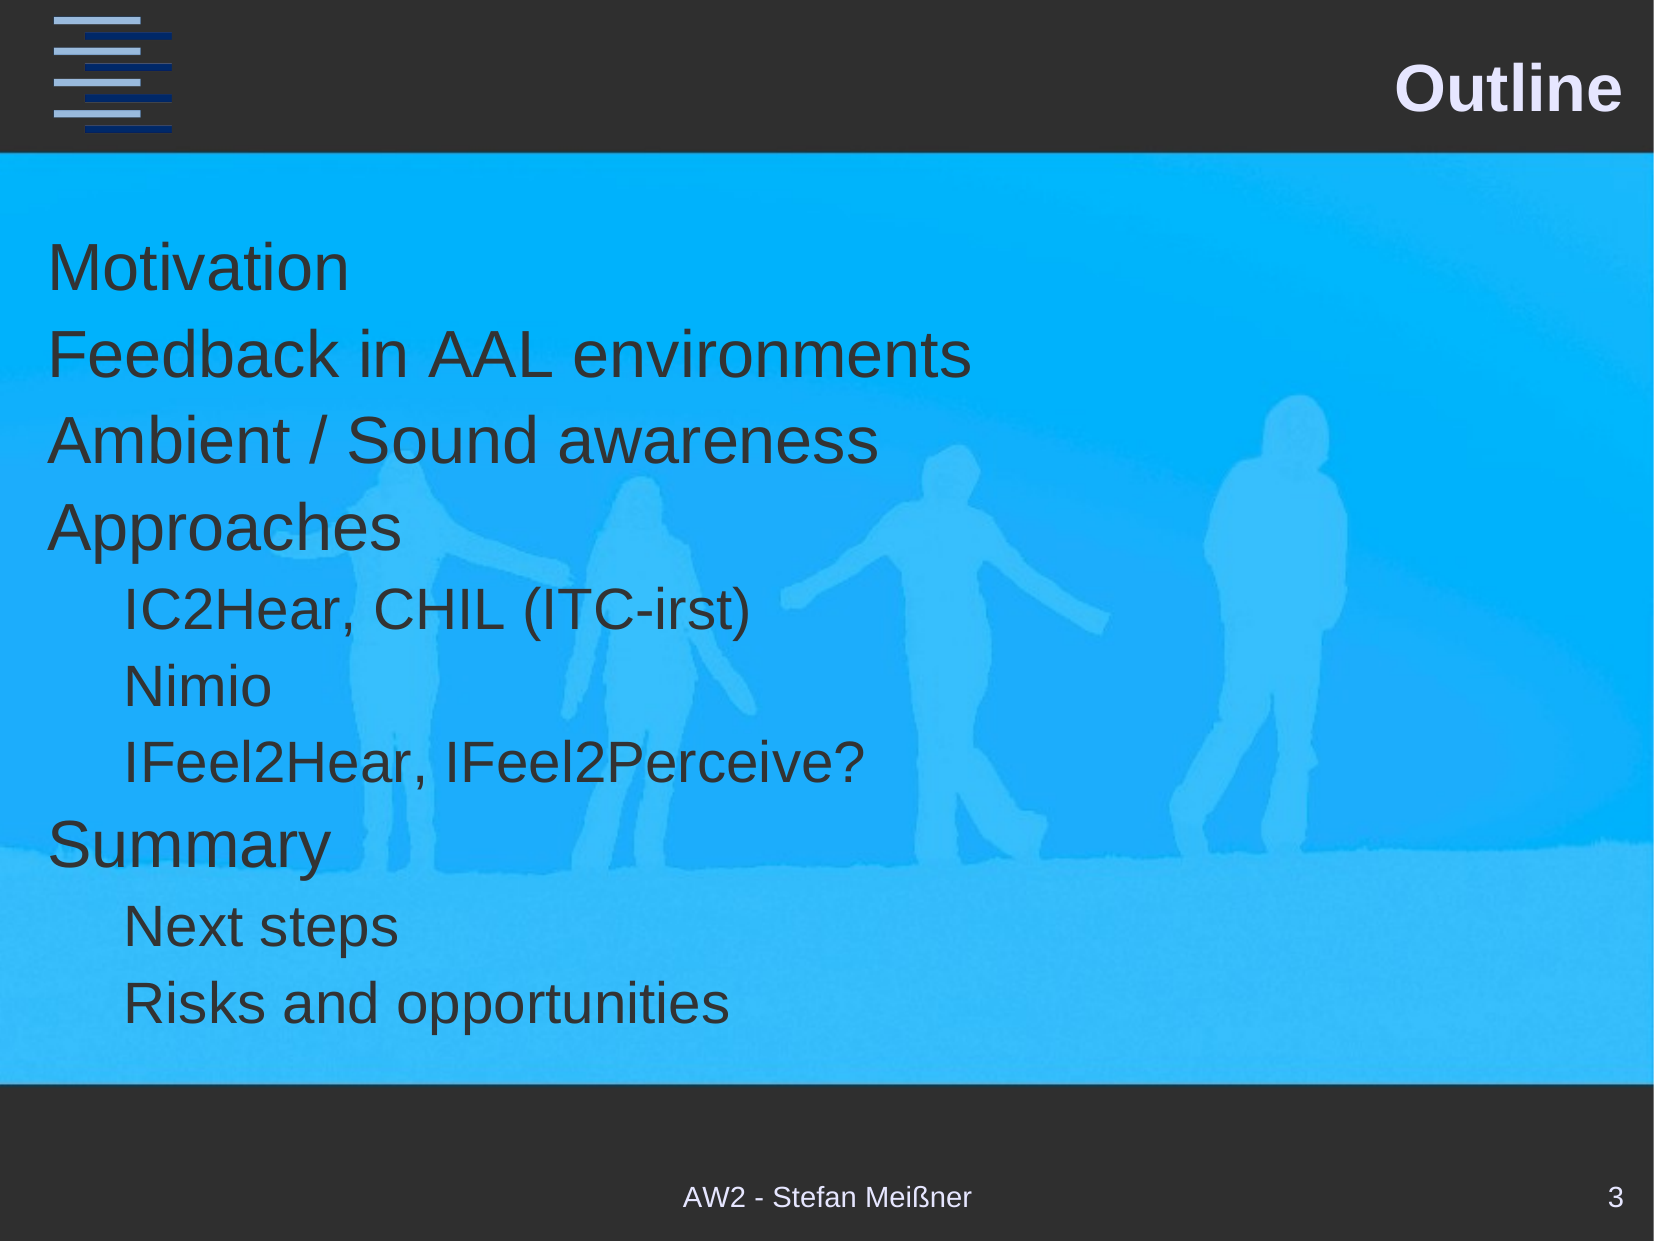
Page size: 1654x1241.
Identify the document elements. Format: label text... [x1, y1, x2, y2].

title Outline [29, 29, 1625, 148]
picture [0, 0, 1654, 272]
picture [0, 427, 1654, 1241]
list Motivation Feedback in AAL environments Ambient / Sound awareness Approaches IC2Hear, CHIL (ITC-irst) Nimio IFeel2Hear, IFeel2Perceive? Summary Next steps Risks and opportunities [29, 230, 1625, 1035]
picture [1555, 223, 1561, 230]
